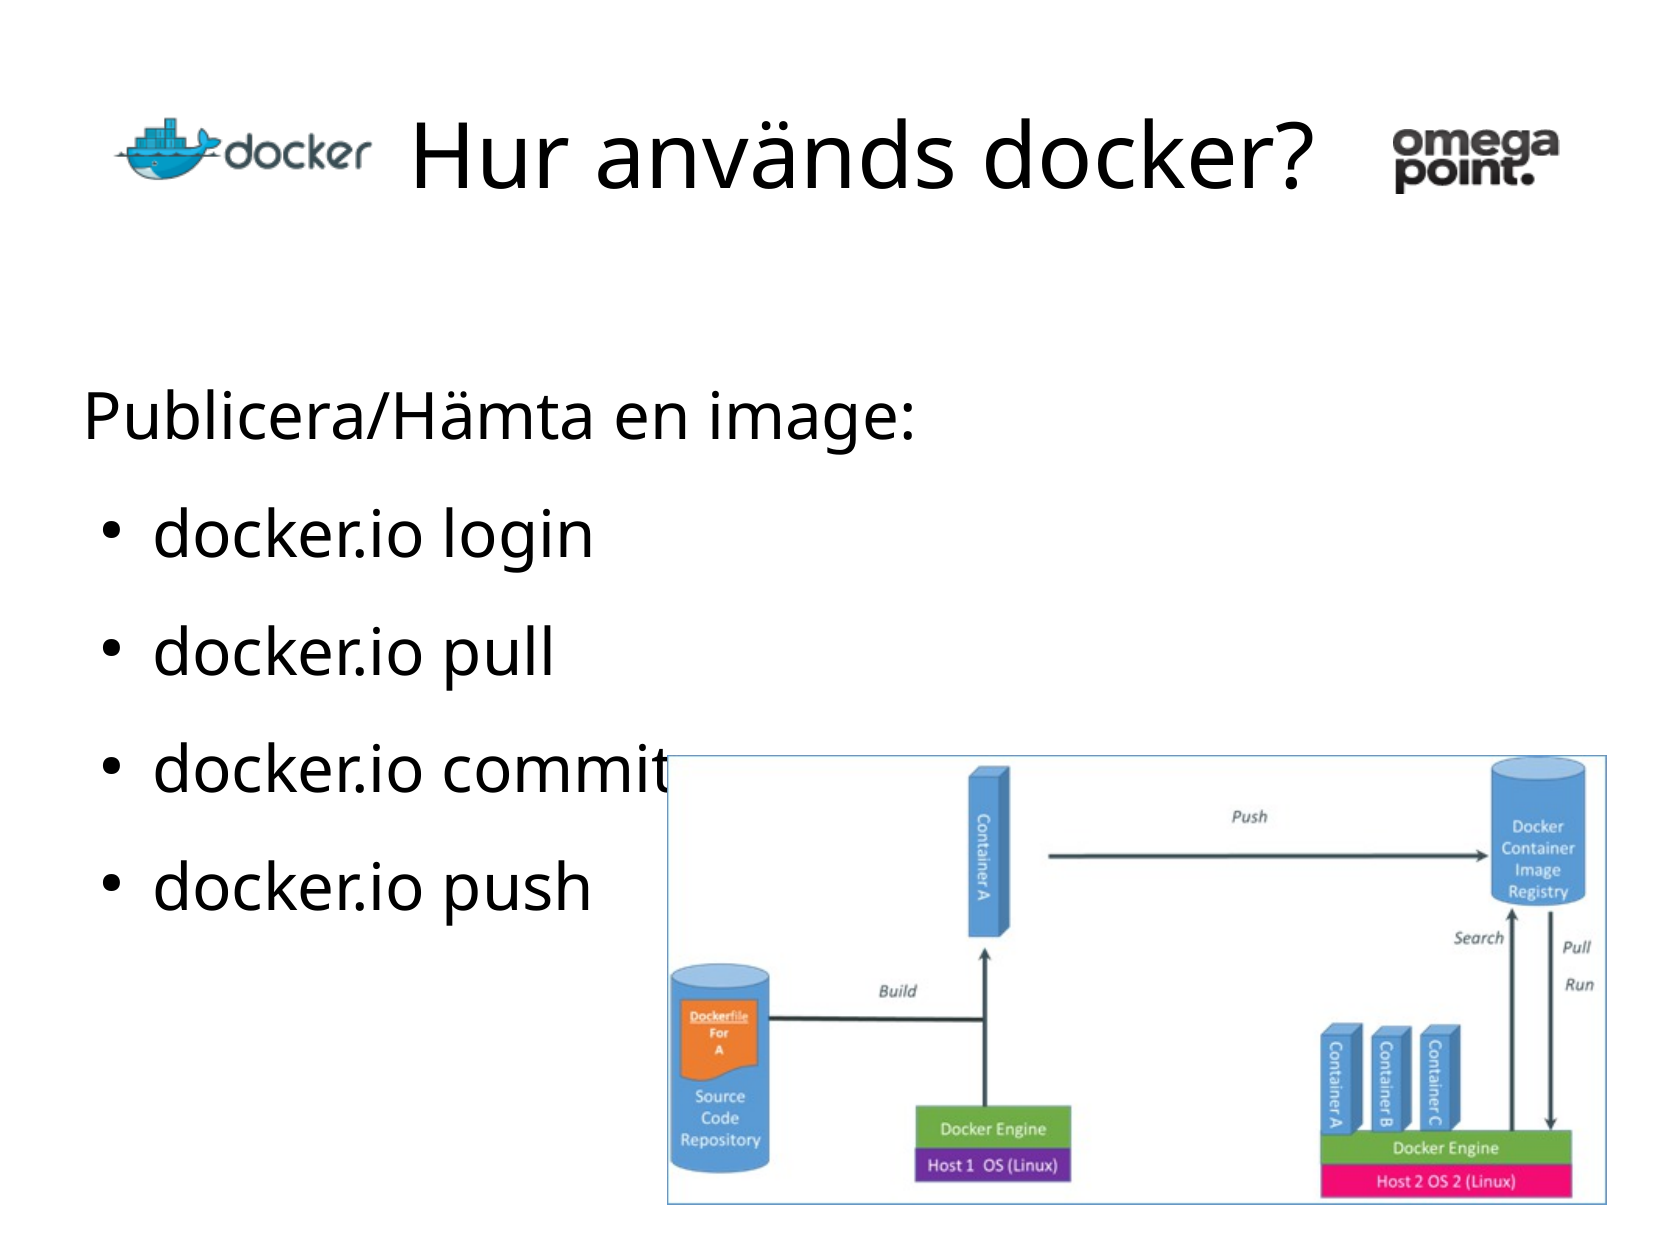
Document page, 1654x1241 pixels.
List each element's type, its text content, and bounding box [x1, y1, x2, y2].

picture [99, 94, 390, 204]
picture [667, 755, 1607, 1205]
title Hur används docker? [82, 49, 1571, 257]
list Publicera/Hämta en image: docker.io login docker.io pull docker.io commit docker.io push [82, 369, 1571, 930]
picture [1393, 129, 1560, 194]
